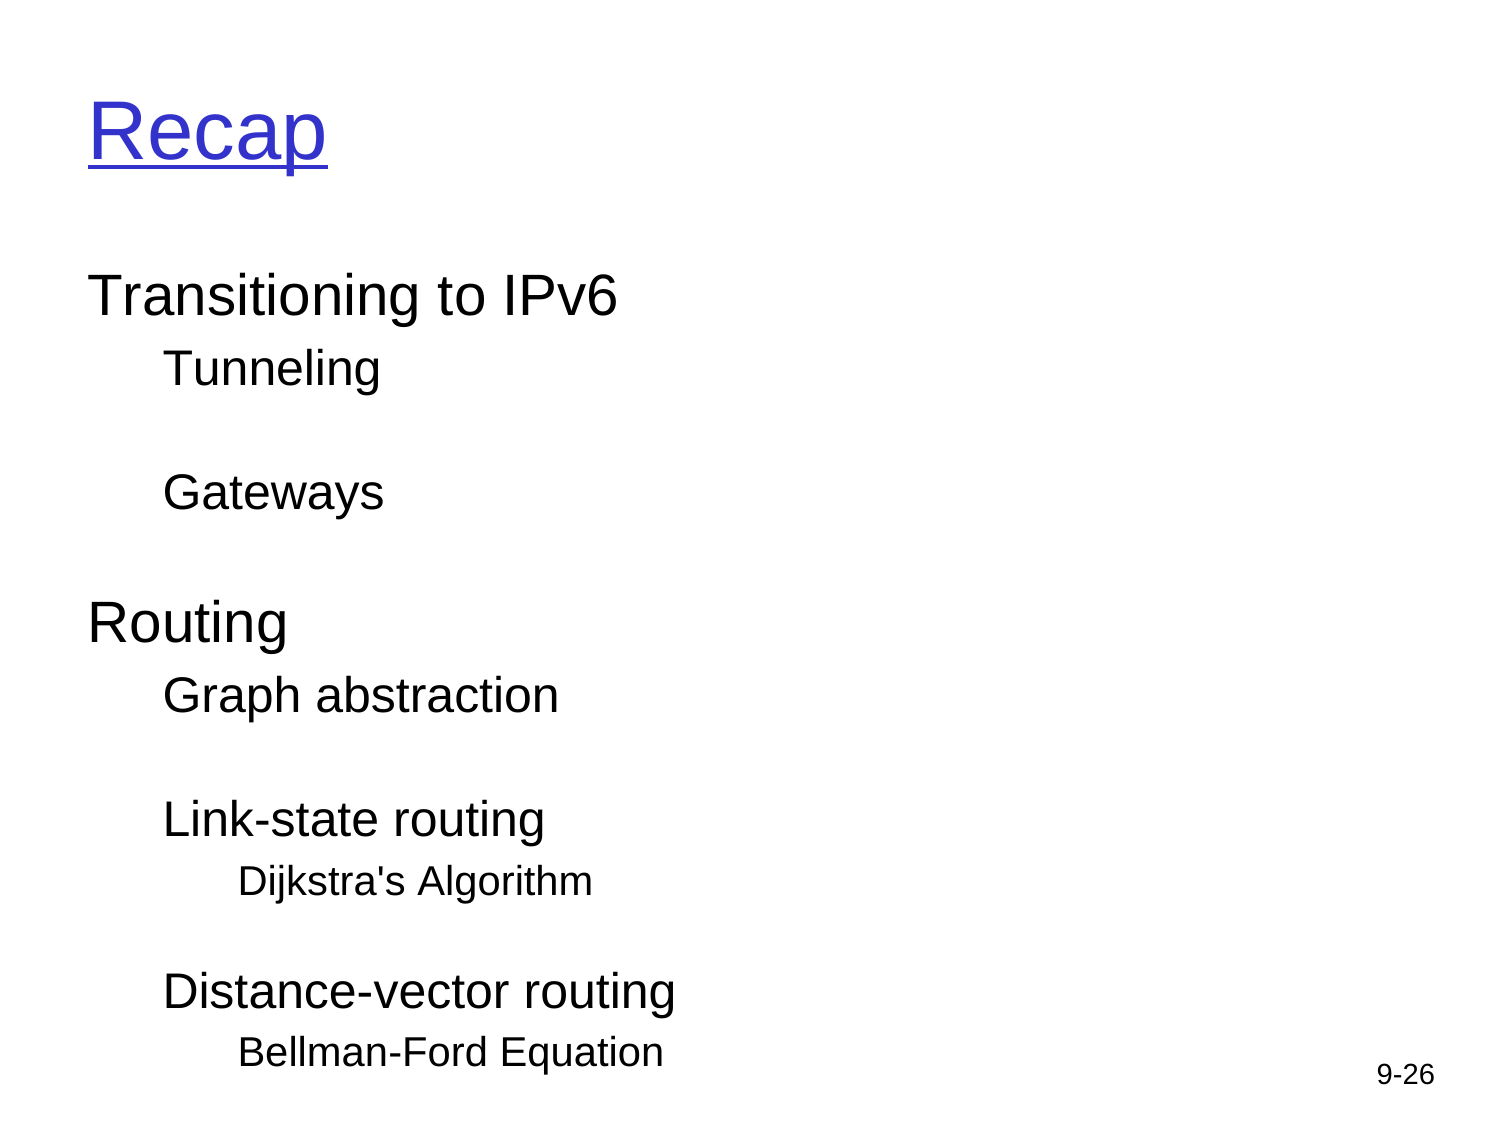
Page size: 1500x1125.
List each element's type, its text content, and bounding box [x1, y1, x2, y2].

list Transitioning to IPv6 Tunneling Gateways Routing Graph abstraction Link-state routing Dijkstra's Algorithm Distance-vector routing Bellman-Ford Equation [87, 262, 1363, 1076]
title Recap [87, 23, 1363, 239]
